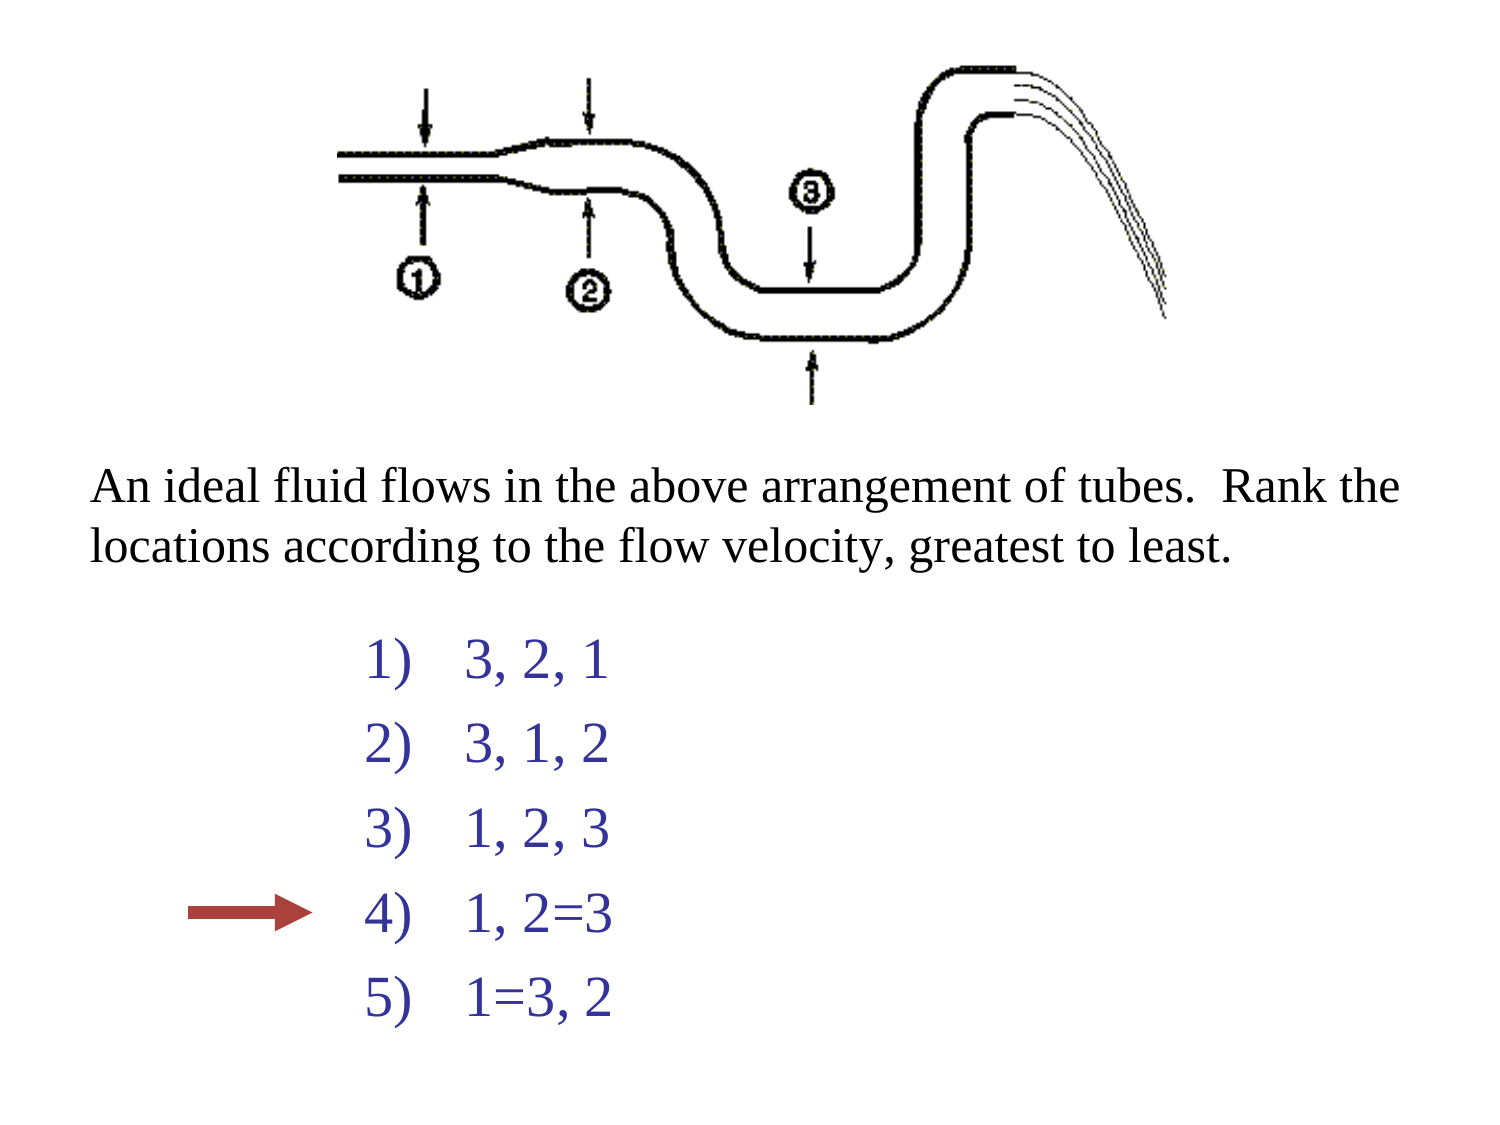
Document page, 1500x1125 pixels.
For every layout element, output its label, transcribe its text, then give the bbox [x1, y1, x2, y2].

text_box 3, 2, 1 3, 1, 2 1, 2, 3 1, 2=3 1=3, 2 [350, 612, 1176, 950]
text_box An ideal fluid flows in the above arrangement of tubes. Rank the locations according to the flow velocity, greatest to least. [75, 349, 1426, 675]
picture [337, 62, 1169, 349]
